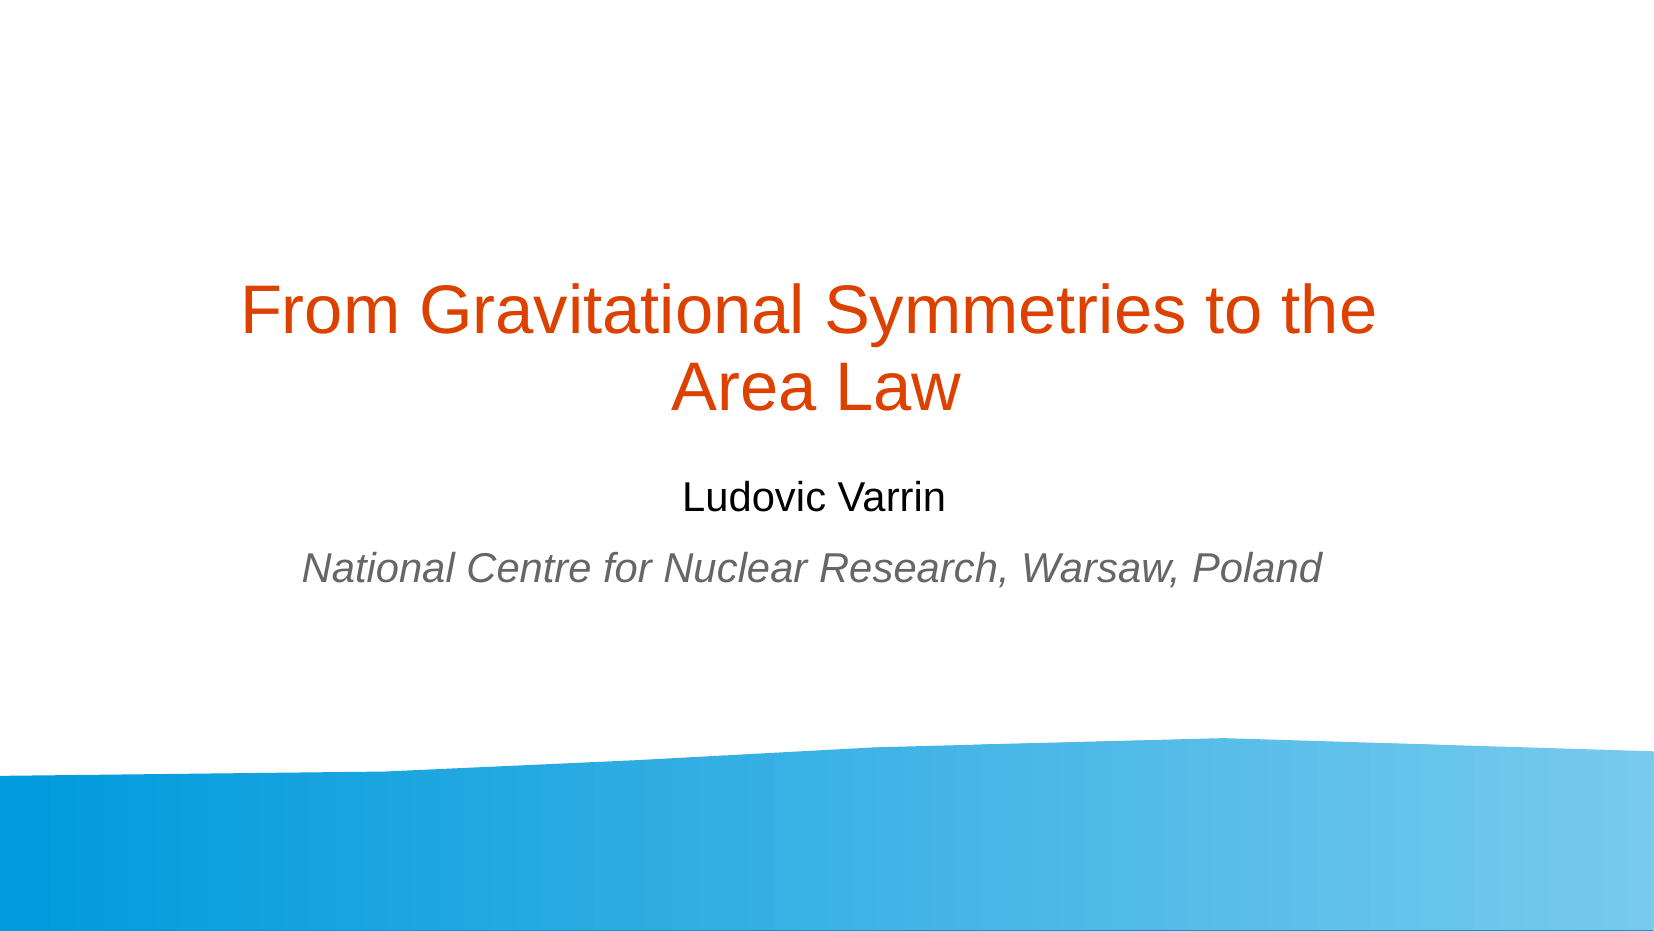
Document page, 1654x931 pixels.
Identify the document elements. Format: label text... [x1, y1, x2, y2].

text_box National Centre for Nuclear Research, Warsaw, Poland [286, 536, 1450, 831]
title From Gravitational Symmetries to the Area Law [70, 259, 1548, 438]
text_box Ludovic Varrin [667, 465, 987, 536]
